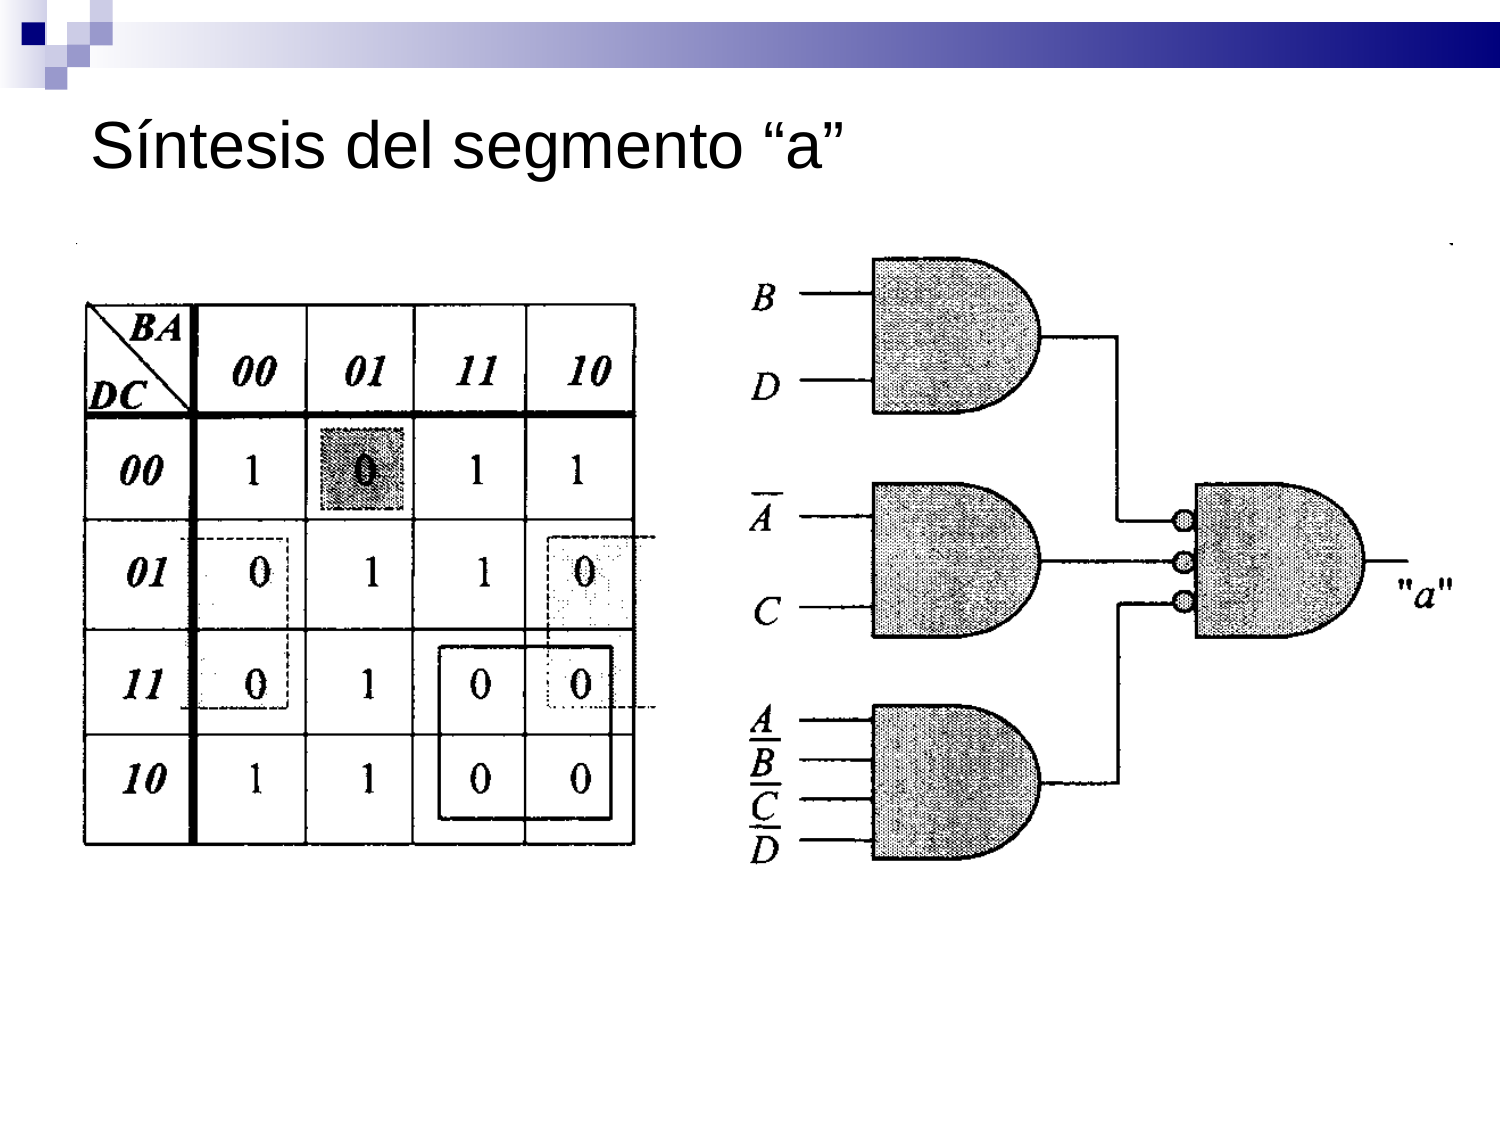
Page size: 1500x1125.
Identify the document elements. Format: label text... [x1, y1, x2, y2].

title Síntesis del segmento “a” [75, 74, 1426, 209]
picture [76, 243, 1453, 870]
